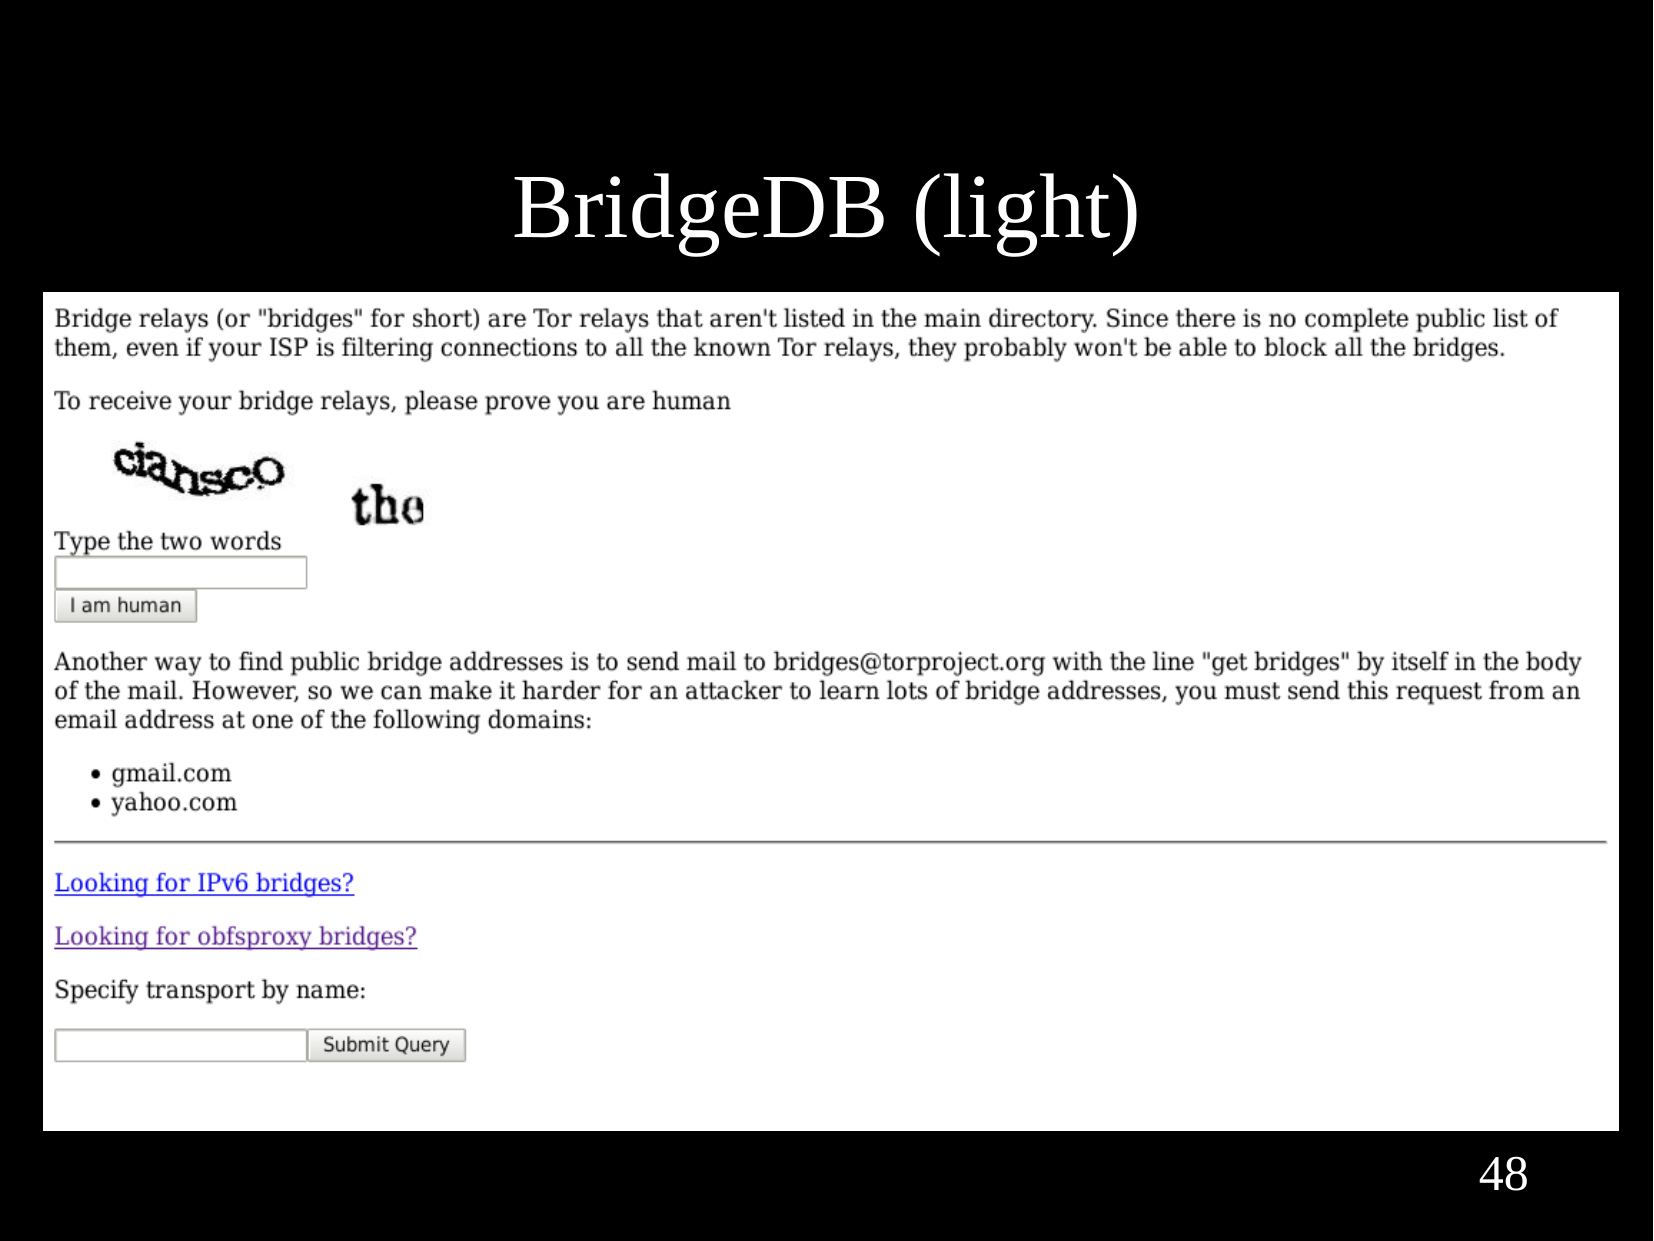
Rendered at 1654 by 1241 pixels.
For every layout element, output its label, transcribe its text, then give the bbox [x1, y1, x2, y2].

picture [43, 292, 1619, 1131]
title BridgeDB (light) [121, 102, 1534, 292]
